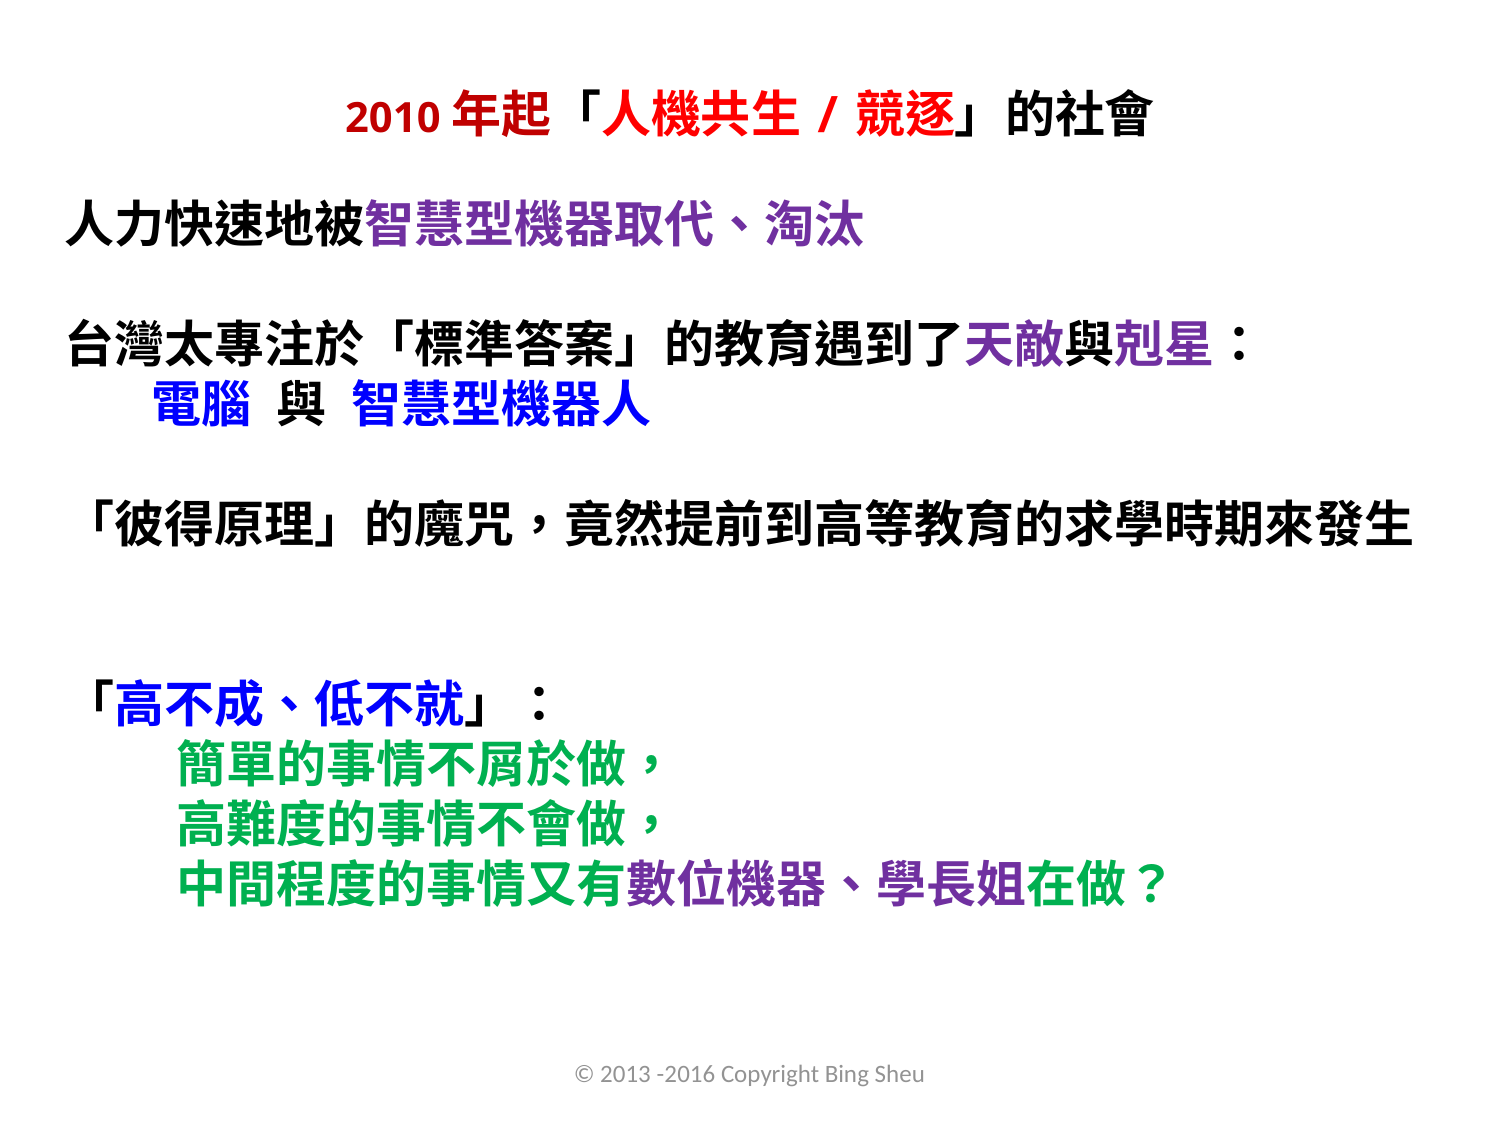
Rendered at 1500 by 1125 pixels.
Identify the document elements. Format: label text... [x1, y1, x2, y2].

text_box 2010年起「人機共生/競逐」的社會 人力快速地被智慧型機器取代、淘汰 台灣太專注於「標準答案」的教育遇到了天敵與剋星： 電腦 與 智慧型機器人 「彼得原理」的魔咒，竟然提前到高等教育的求學時期來發生 「高不成、低不就」： 簡單的事情不屑於做， 高難度的事情不會做， 中間程度的事情又有數位機器、學長姐在做？ [49, 75, 1475, 1020]
footer © 2013 -2016 Copyright Bing Sheu [512, 1042, 988, 1103]
